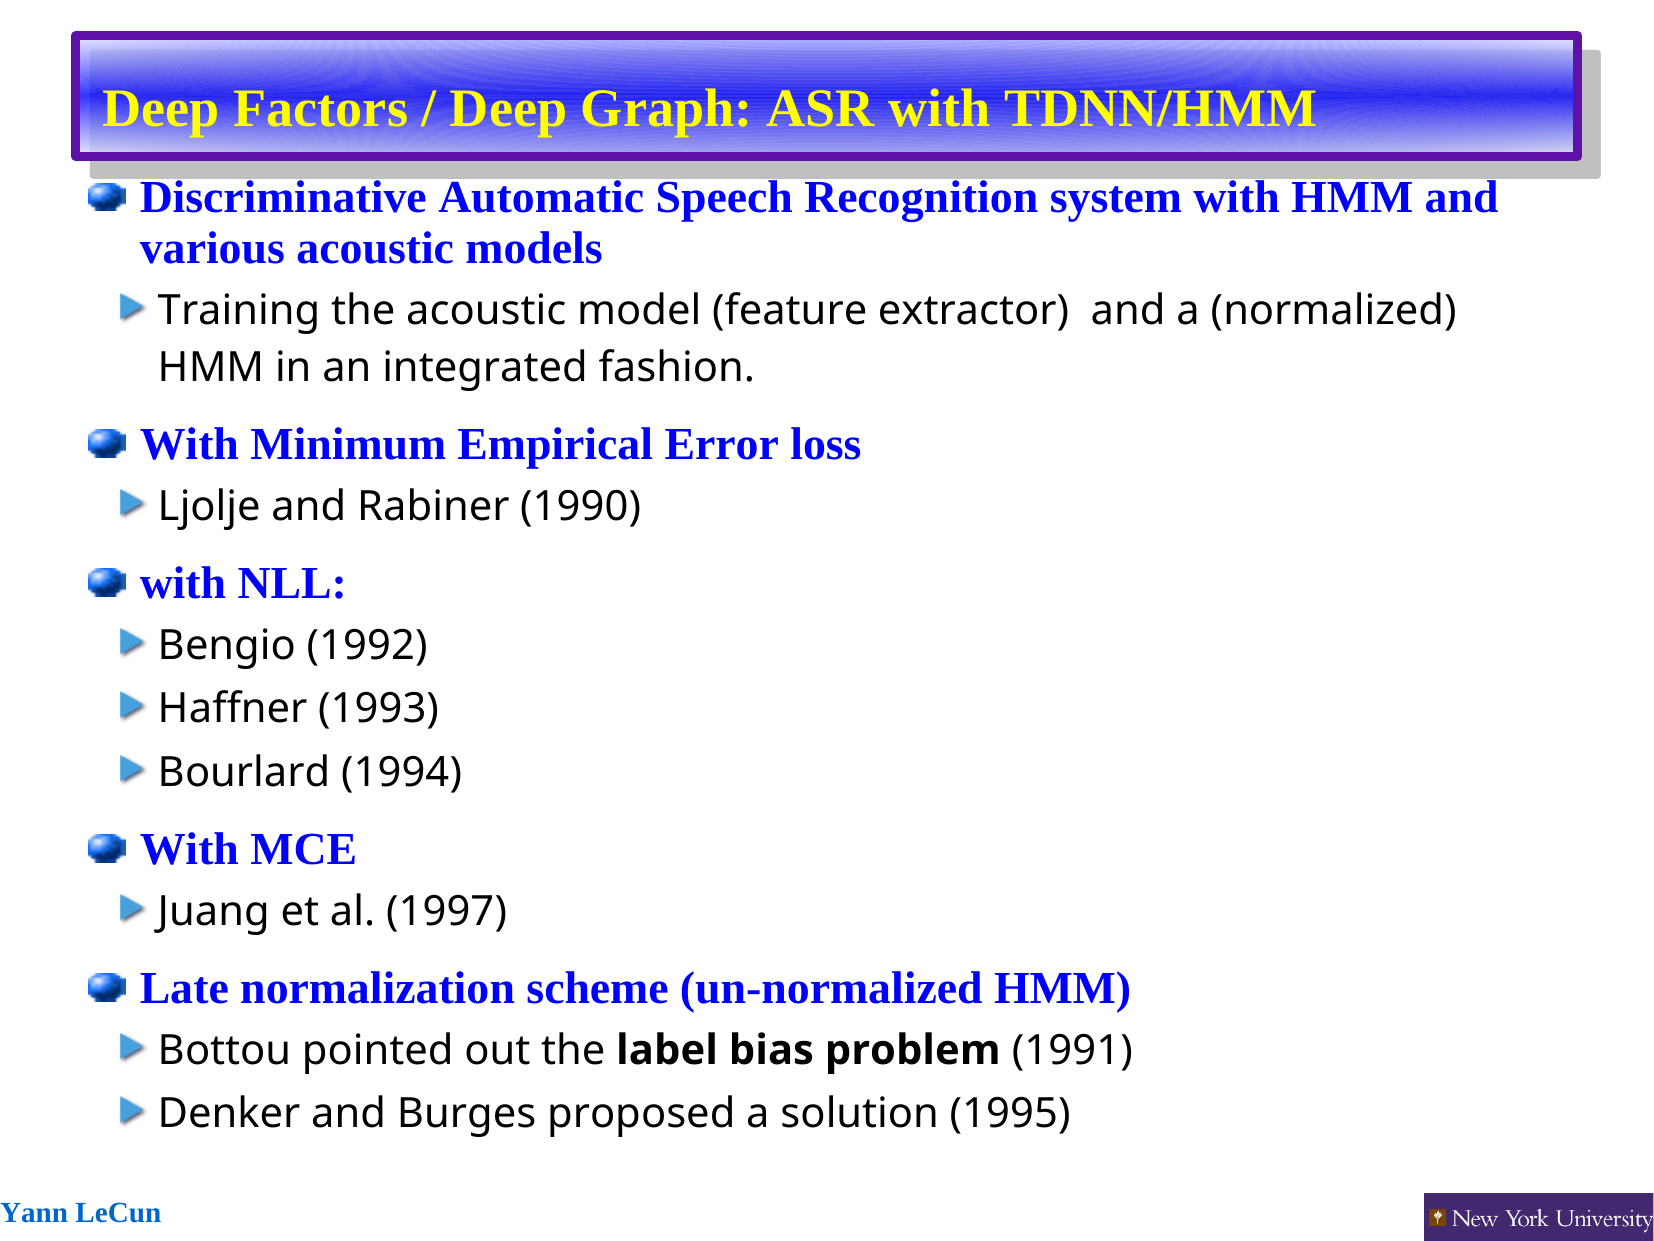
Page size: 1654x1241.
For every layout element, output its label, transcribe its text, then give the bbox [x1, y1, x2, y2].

picture [1424, 1193, 1654, 1241]
list Discriminative Automatic Speech Recognition system with HMM and various acoustic models Training the acoustic model (feature extractor) and a (normalized) HMM in an integrated fashion. With Minimum Empirical Error loss Ljolje and Rabiner (1990) with NLL: Bengio (1992) Haffner (1993) Bourlard (1994) With MCE Juang et al. (1997) Late normalization scheme (un-normalized HMM) Bottou pointed out the label bias problem (1991) Denker and Burges proposed a solution (1995) [88, 171, 1519, 1201]
title Deep Factors / Deep Graph: ASR with TDNN/HMM [75, 35, 1578, 157]
